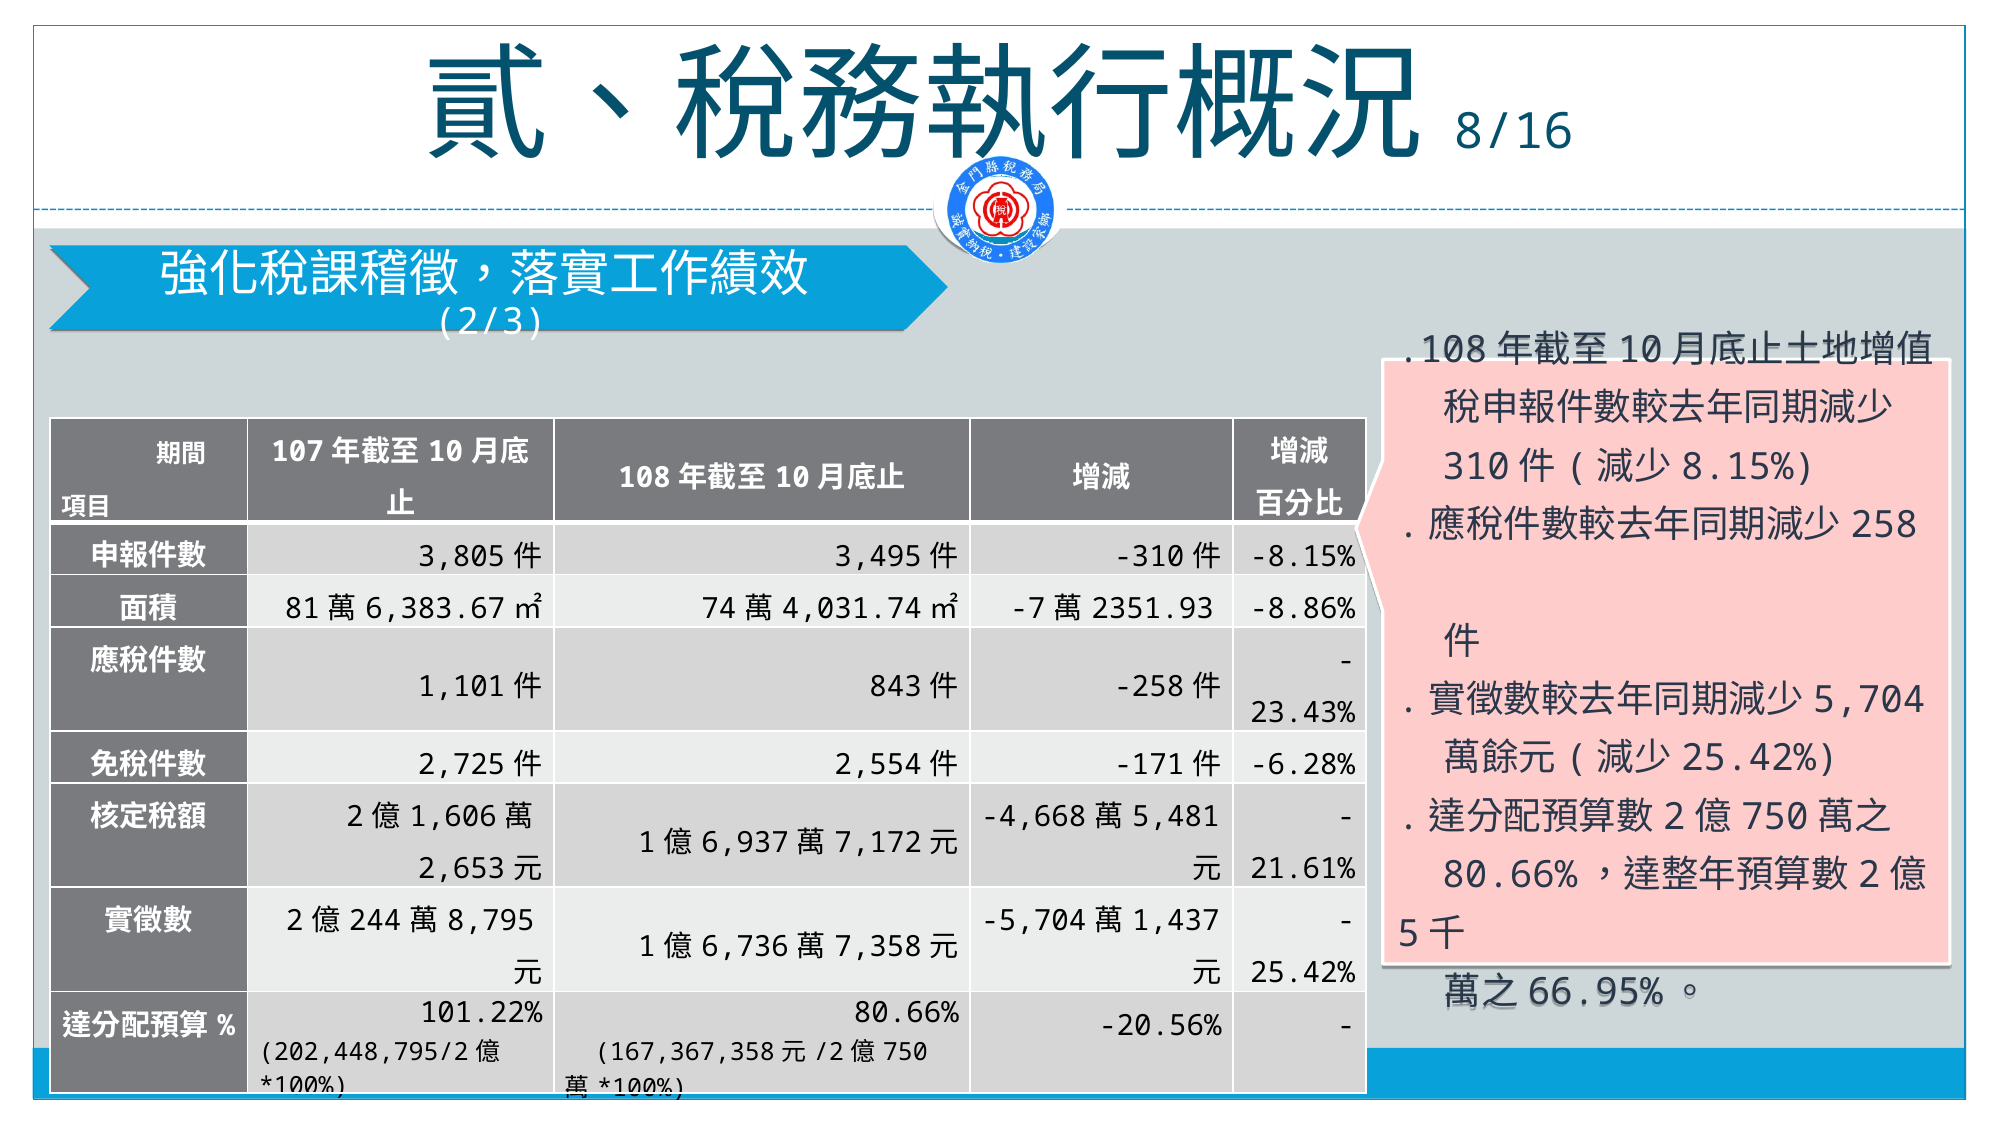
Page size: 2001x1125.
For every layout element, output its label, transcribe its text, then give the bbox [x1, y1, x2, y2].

table_cell -7萬2351.93㎡ [971, 575, 1232, 626]
table_cell 81萬6,383.67㎡ [248, 575, 553, 626]
table_cell 1,101件 [248, 628, 553, 730]
table_header 107年截至10月底止 [248, 419, 553, 520]
table_cell -8.15% [1234, 525, 1365, 574]
table_cell 實徵數 [51, 888, 247, 991]
table_cell 2億244萬8,795元 [248, 888, 553, 991]
table_cell -25.42% [1234, 888, 1365, 991]
table_cell -6.28% [1234, 732, 1365, 782]
text_box [49, 245, 948, 329]
text_box ․108年截至10月底止土地增值 稅申報件數較去年同期減少 310件(減少8.15%) ․應稅件數較去年同期減少258 件 ․實徵數較去年同期減少5,704 萬餘元(減少25.42%) ․達分配預算數2億750萬之 80.66%，達整年預算數2億5千 萬之66.95%。 [1356, 359, 1950, 965]
table_header 108年截至10月底止 [555, 419, 969, 520]
table_cell 2億1,606萬2,653元 [248, 784, 553, 886]
table_cell 843件 [555, 628, 969, 730]
table_cell 免稅件數 [51, 732, 247, 782]
text_box 強化稅課稽徵，落實工作績效(2/3) [109, 262, 867, 329]
table_cell 2,725件 [248, 732, 553, 782]
table_cell -8.86% [1234, 575, 1365, 626]
table_cell -310件 [971, 525, 1232, 574]
table_cell - [1234, 992, 1365, 1092]
table_cell -258件 [971, 628, 1232, 730]
table_cell -20.56% [971, 992, 1232, 1092]
picture [947, 156, 1054, 263]
table_header 增減 [971, 419, 1232, 520]
table_cell 101.22% (202,448,795/2億*100%) [248, 992, 553, 1092]
table_cell 74萬4,031.74㎡ [555, 575, 969, 626]
table_cell 核定稅額 [51, 784, 247, 886]
table_cell 面積 [51, 575, 247, 626]
table_cell -171件 [971, 732, 1232, 782]
table_cell 1億6,937萬7,172元 [555, 784, 969, 886]
table_cell 應稅件數 [51, 628, 247, 730]
text_box 貳、稅務執行概況8/16 [0, 16, 2000, 182]
table_cell 1億6,736萬7,358元 [555, 888, 969, 991]
table_cell 2,554件 [555, 732, 969, 782]
text_box 貳、稅務執行概況8/16 [986, 76, 1031, 156]
table_cell -4,668萬5,481元 [971, 784, 1232, 886]
table_header 期間 項目 [51, 419, 247, 520]
table_cell 3,495件 [555, 525, 969, 574]
table_cell -5,704萬1,437元 [971, 888, 1232, 991]
table_cell -23.43% [1234, 628, 1365, 730]
table_header 增減 百分比 [1234, 419, 1365, 520]
table_cell 達分配預算% [51, 992, 247, 1092]
table_cell 申報件數 [51, 525, 247, 574]
table_cell 3,805件 [248, 525, 553, 574]
table_cell 80.66% (167,367,358元/2億750萬*100%) [555, 992, 969, 1092]
table_cell -21.61% [1234, 784, 1365, 886]
